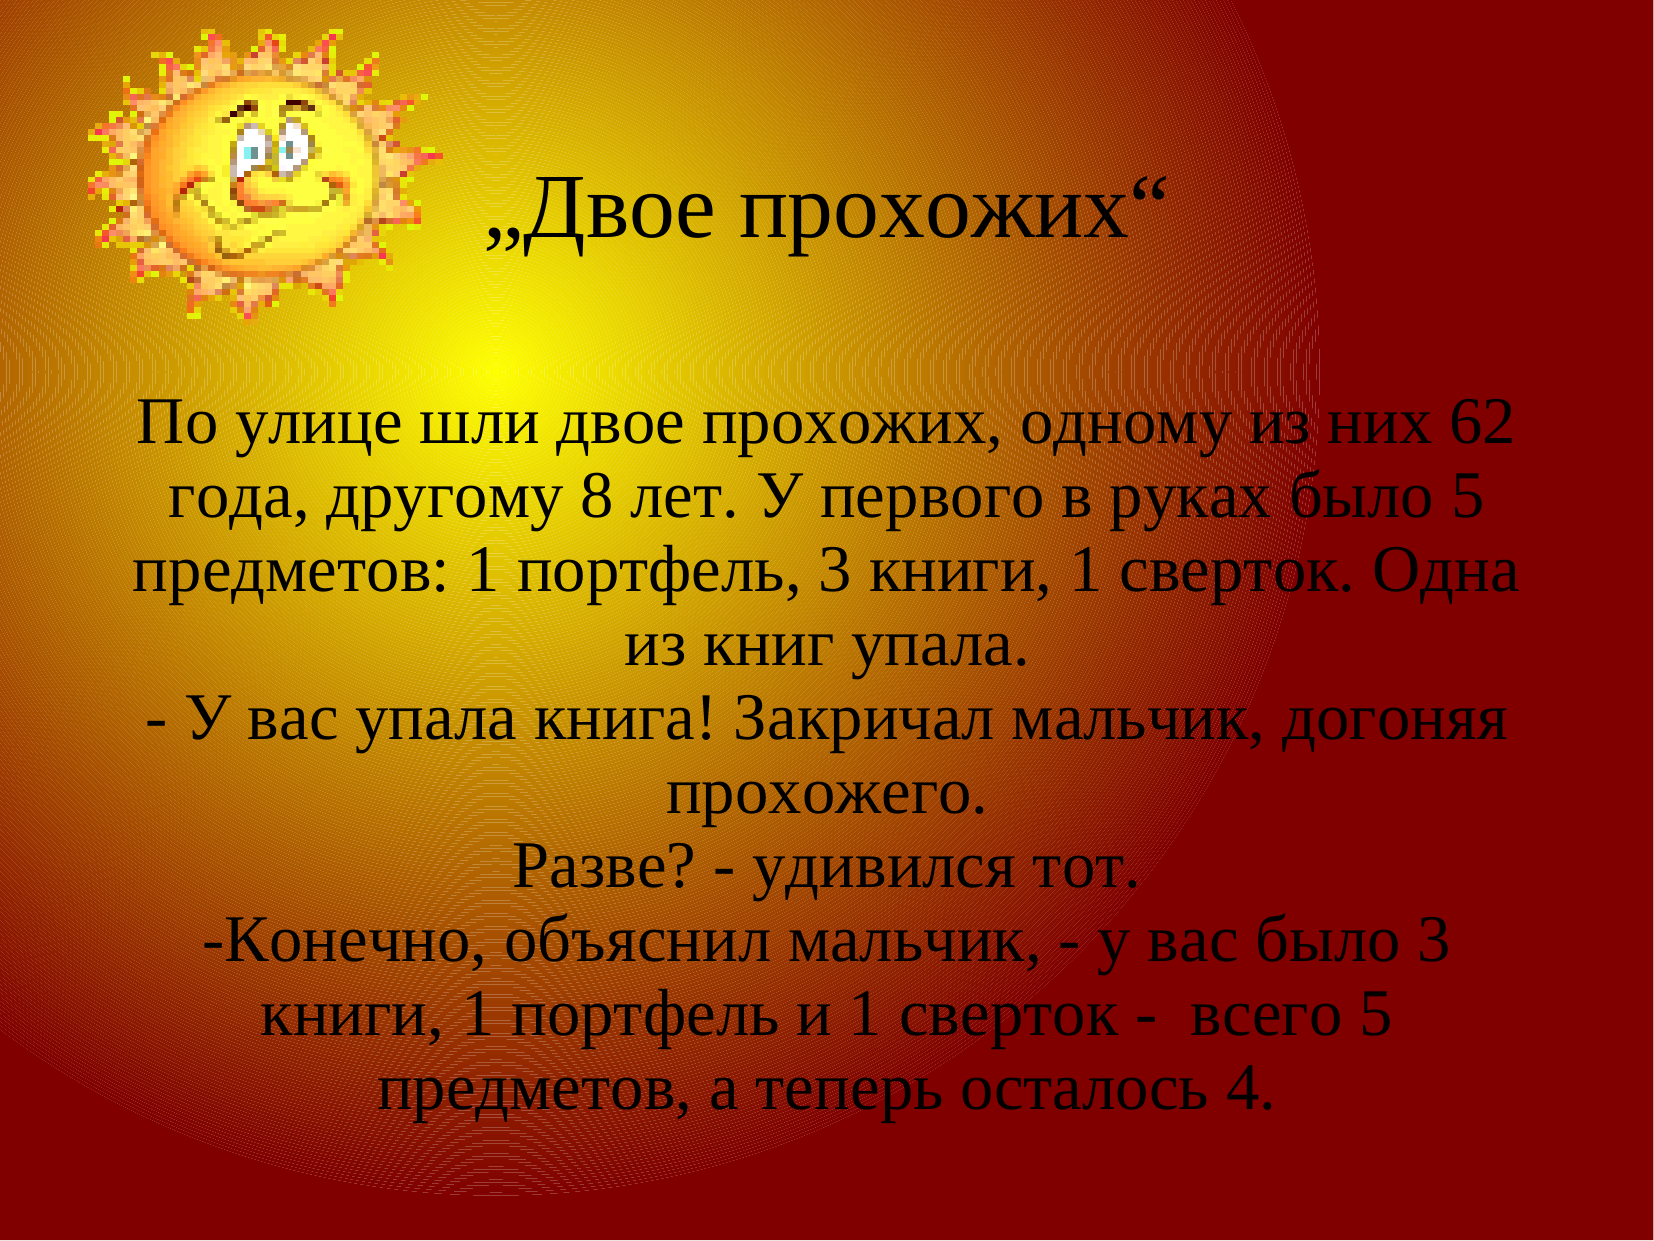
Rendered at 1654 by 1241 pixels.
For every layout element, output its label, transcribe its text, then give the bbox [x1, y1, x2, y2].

title „Двое прохожих“ [443, 110, 1534, 303]
picture [88, 29, 443, 325]
subtitle По улице шли двое прохожих, одному из них 62 года, другому 8 лет. У первого в руках было 5 предметов: 1 портфель, 3 книги, 1 сверток. Одна из книг упала. - У вас упала книга! Закричал мальчик, догоняя прохожего. Разве? - удивился тот. -Конечно, объяснил мальчик, - у вас было 3 книги, 1 портфель и 1 сверток - всего 5 предметов, а теперь осталось 4. [121, 352, 1534, 1156]
